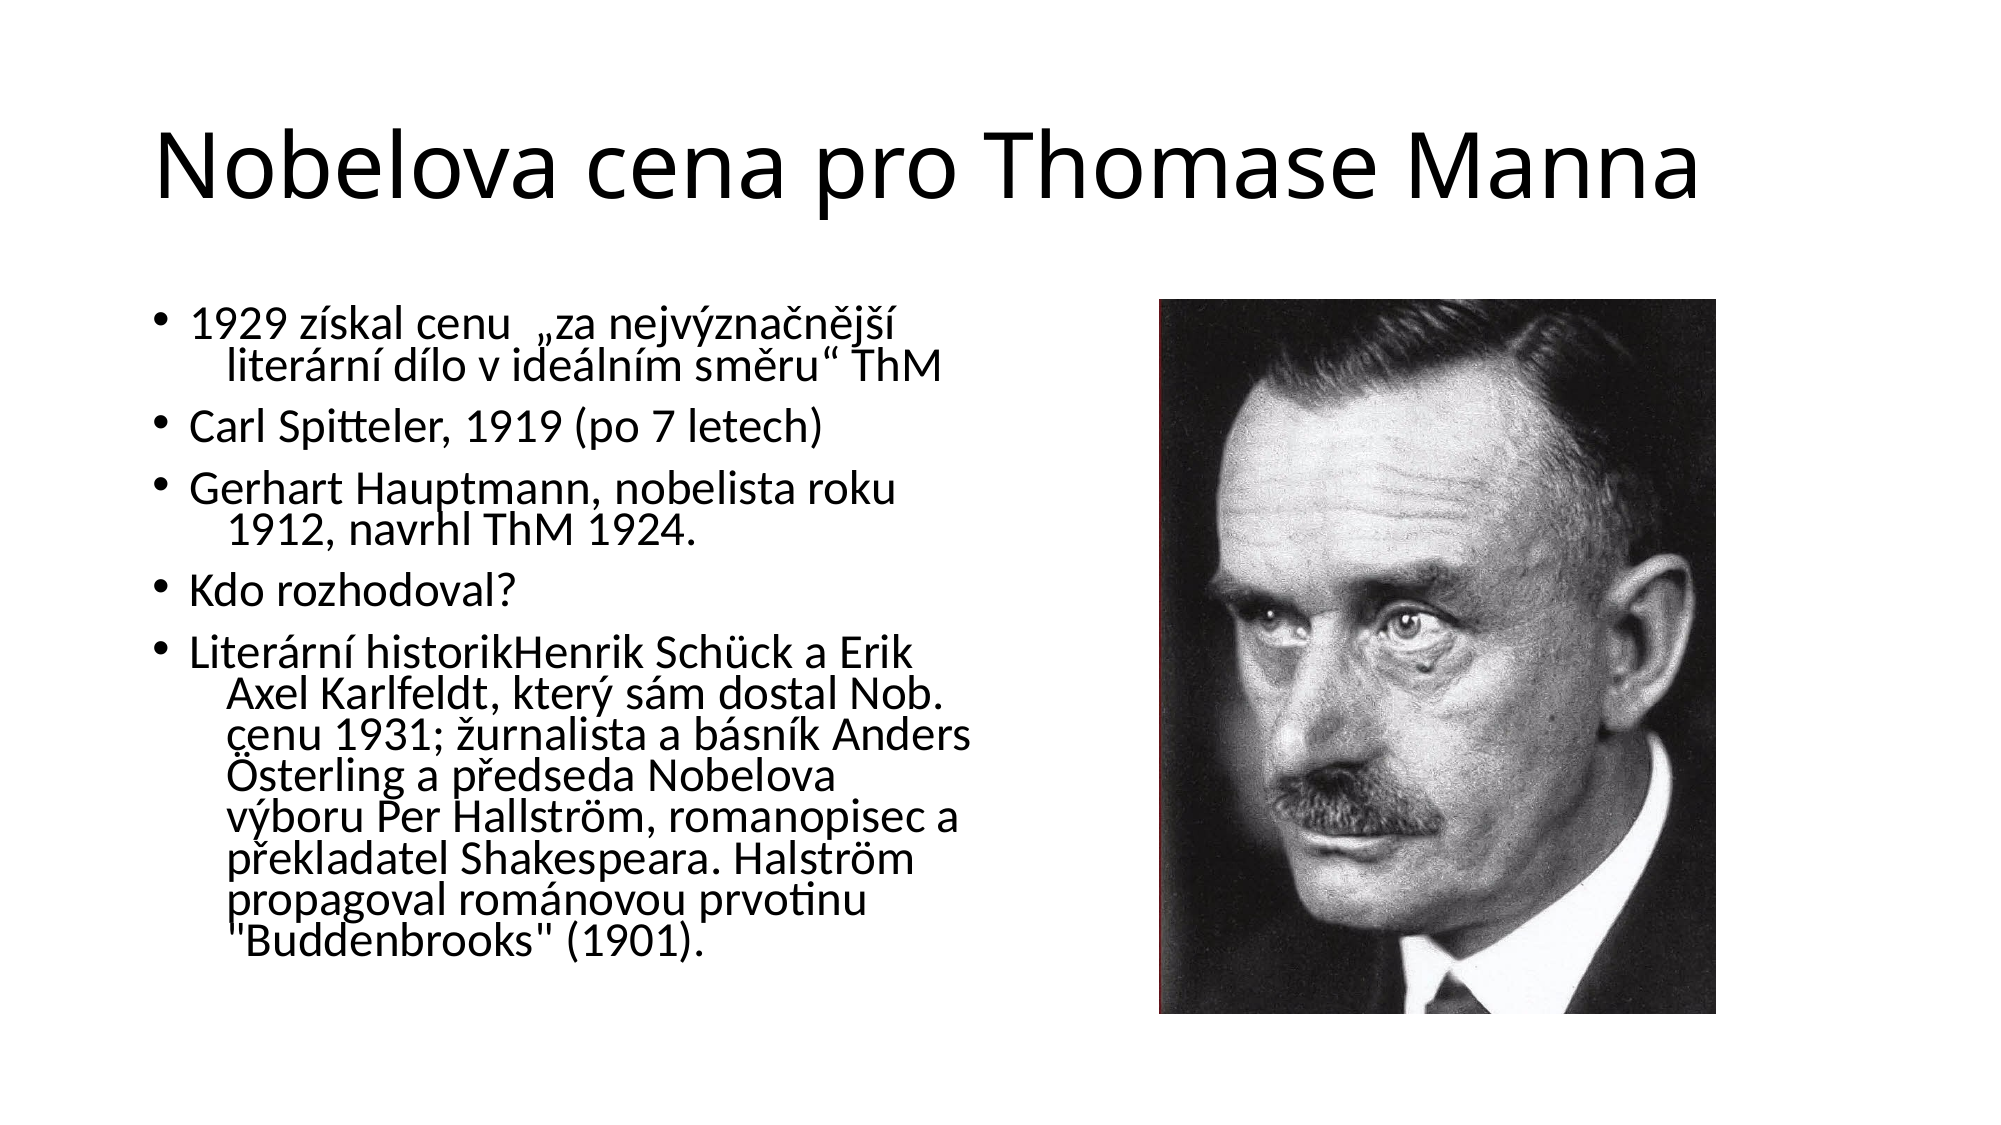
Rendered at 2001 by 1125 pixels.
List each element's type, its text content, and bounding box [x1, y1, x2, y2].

picture [1159, 299, 1716, 1014]
list 1929 získal cenu „za nejvýznačnější literární dílo v ideálním směru“ ThM Carl Spitteler, 1919 (po 7 letech) Gerhart Hauptmann, nobelista roku 1912, navrhl ThM 1924. Kdo rozhodoval? Literární historikHenrik Schück a Erik Axel Karlfeldt, který sám dostal Nob. cenu 1931; žurnalista a básník Anders Österling a předseda Nobelova výboru Per Hallström, romanopisec a překladatel Shakespeara. Halström propagoval románovou prvotinu "Buddenbrooks" (1901). [137, 299, 988, 1014]
title Nobelova cena pro Thomase Manna [137, 59, 1863, 278]
